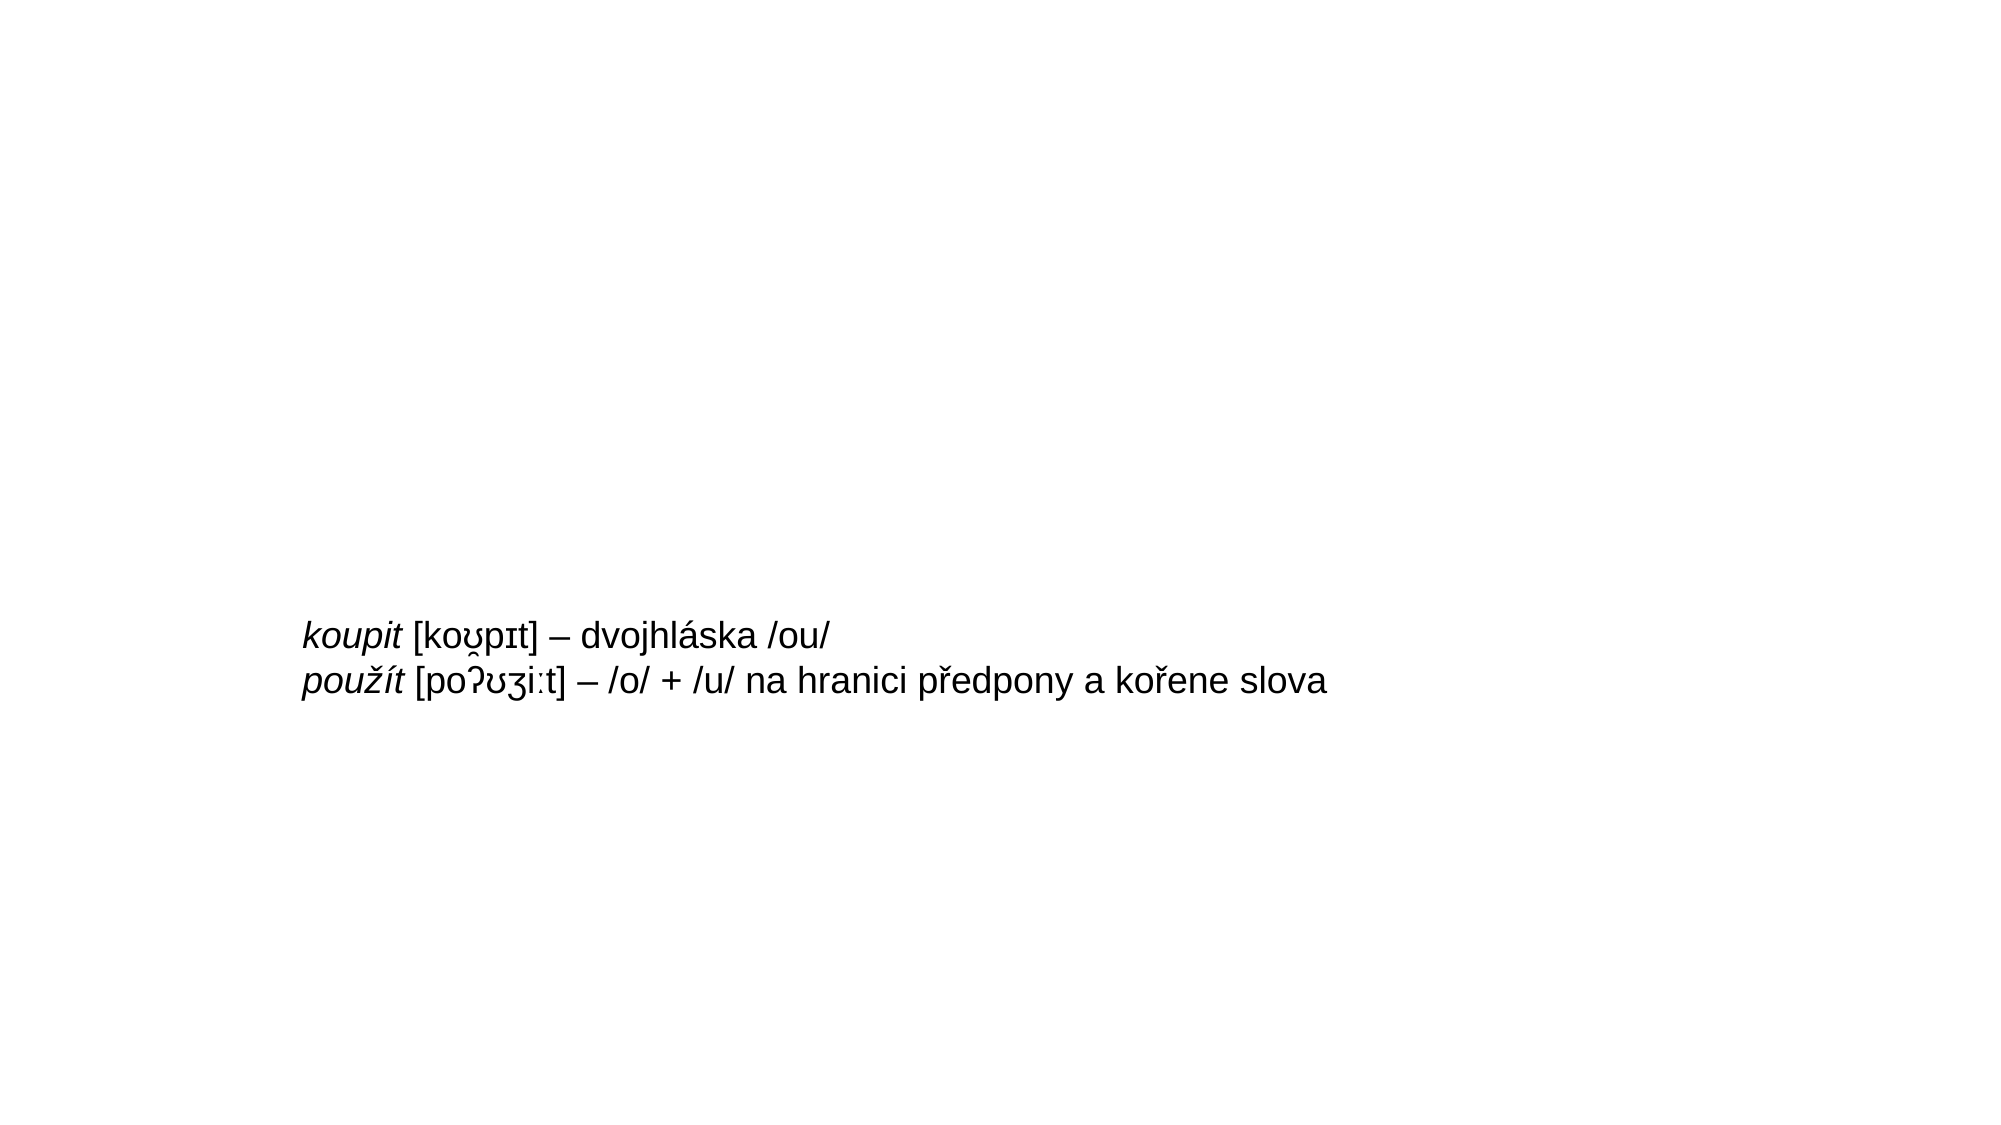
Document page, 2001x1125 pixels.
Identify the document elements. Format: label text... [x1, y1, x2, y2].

list koupit [koʊ̯pɪt] – dvojhláska /ou/ použít [poʔʊʒiːt] – /o/ + /u/ na hranici předpony a kořene slova [137, 557, 1291, 755]
